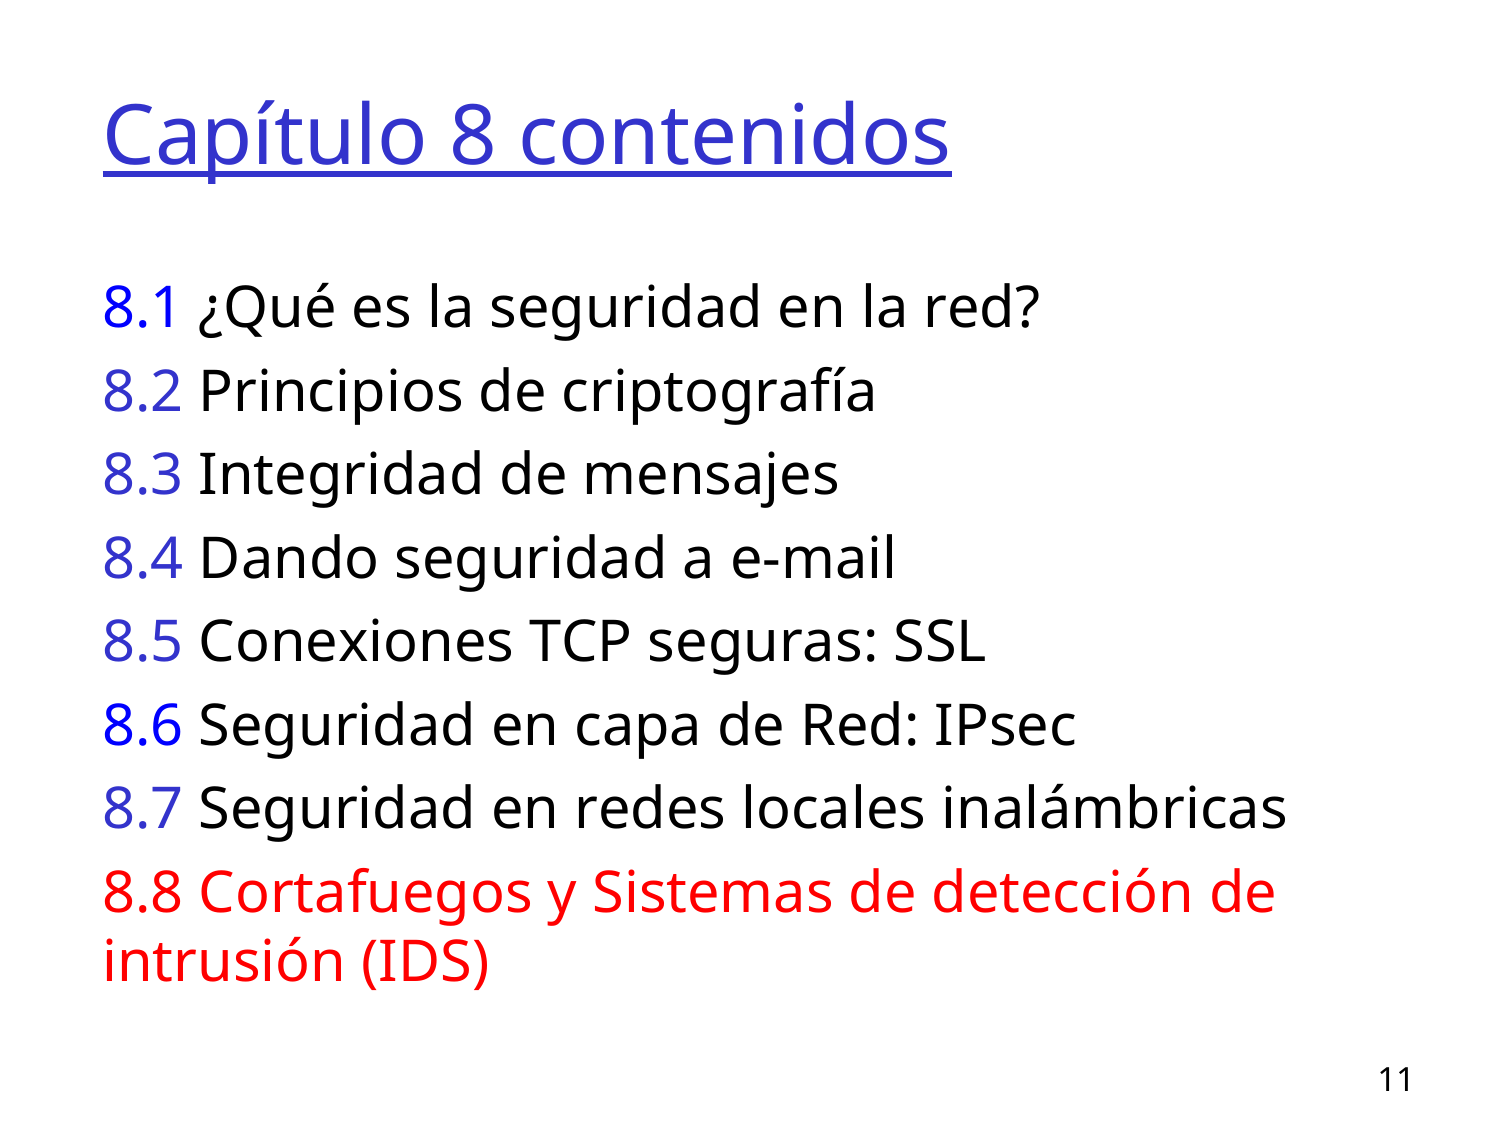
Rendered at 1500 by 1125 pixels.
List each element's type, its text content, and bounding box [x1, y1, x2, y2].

title Capítulo 8 contenidos [87, 23, 1363, 239]
list 8.1 ¿Qué es la seguridad en la red? 8.2 Principios de criptografía 8.3 Integridad de mensajes 8.4 Dando seguridad a e-mail 8.5 Conexiones TCP seguras: SSL 8.6 Seguridad en capa de Red: IPsec 8.7 Seguridad en redes locales inalámbricas 8.8 Cortafuegos y Sistemas de detección de intrusión (IDS) [87, 262, 1363, 1006]
